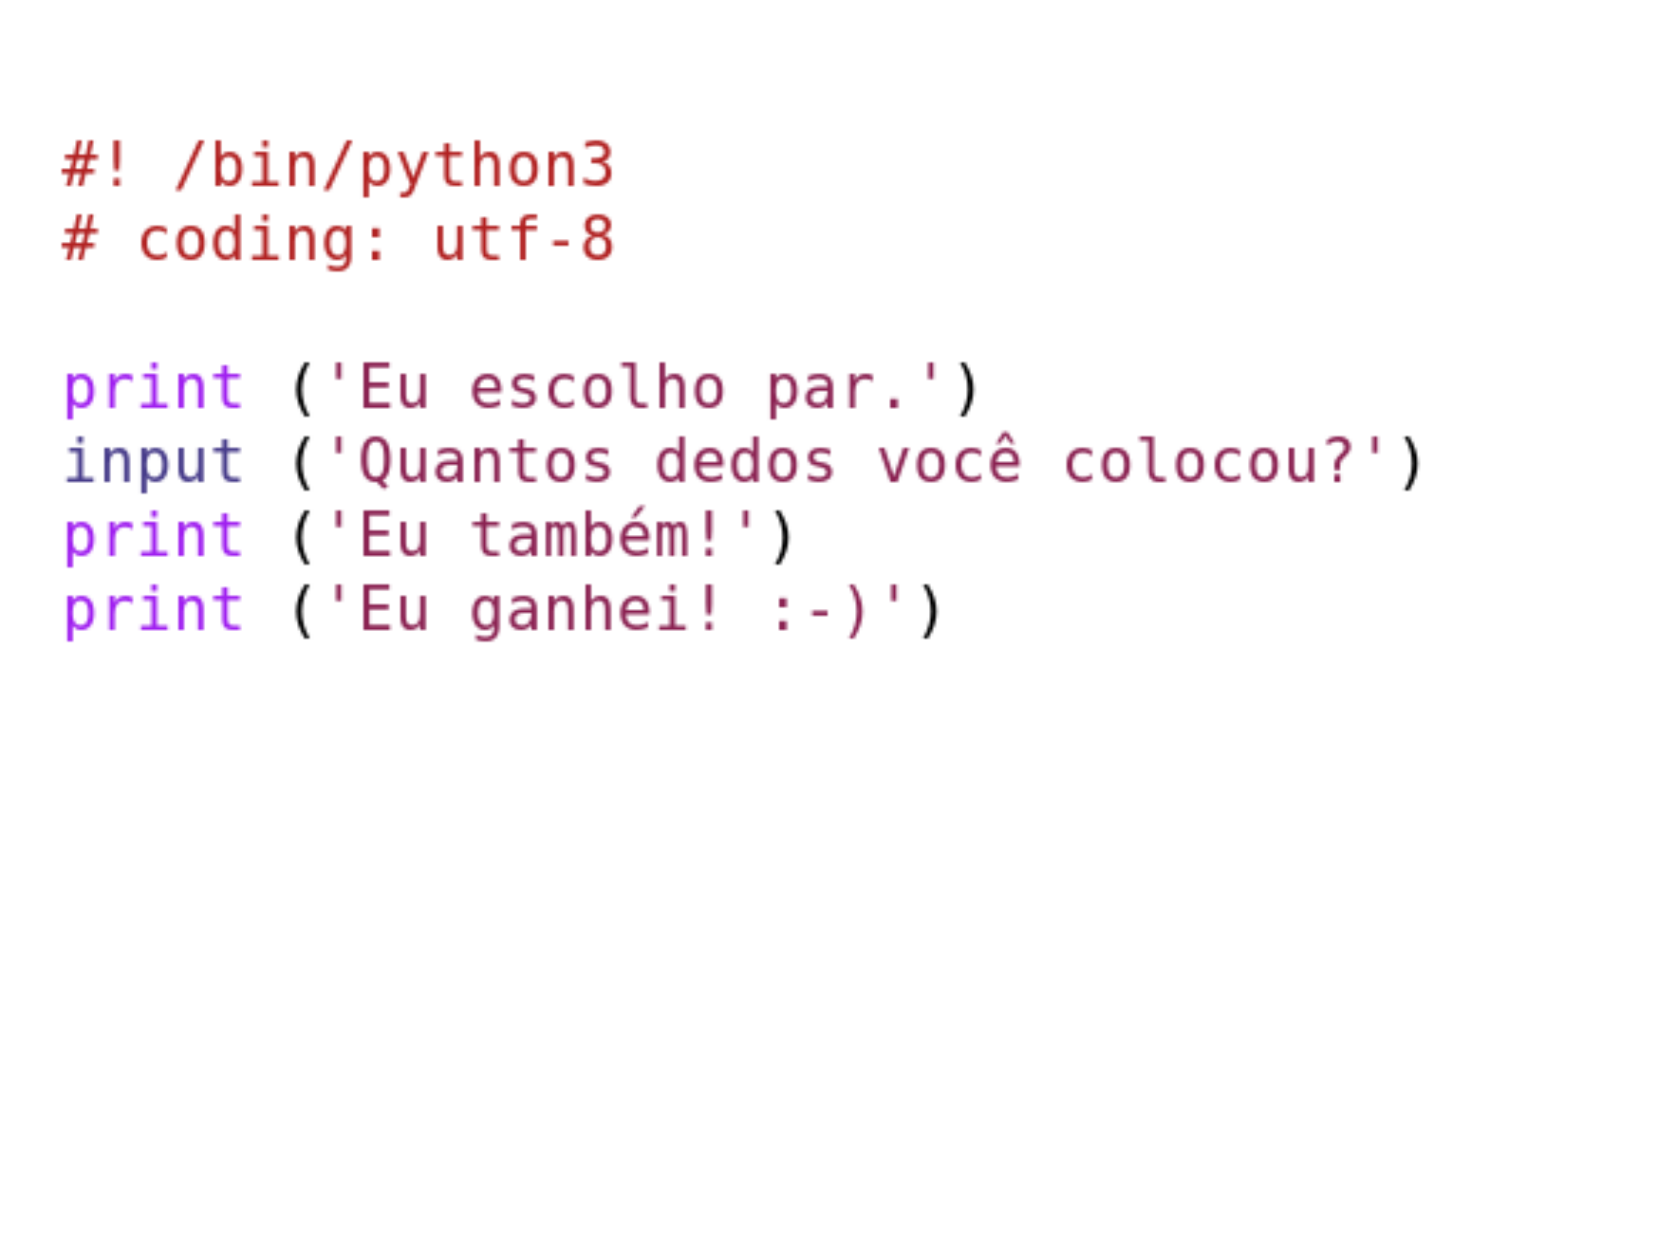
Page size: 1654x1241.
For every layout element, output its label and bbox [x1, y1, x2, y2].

picture [0, 0, 1489, 686]
